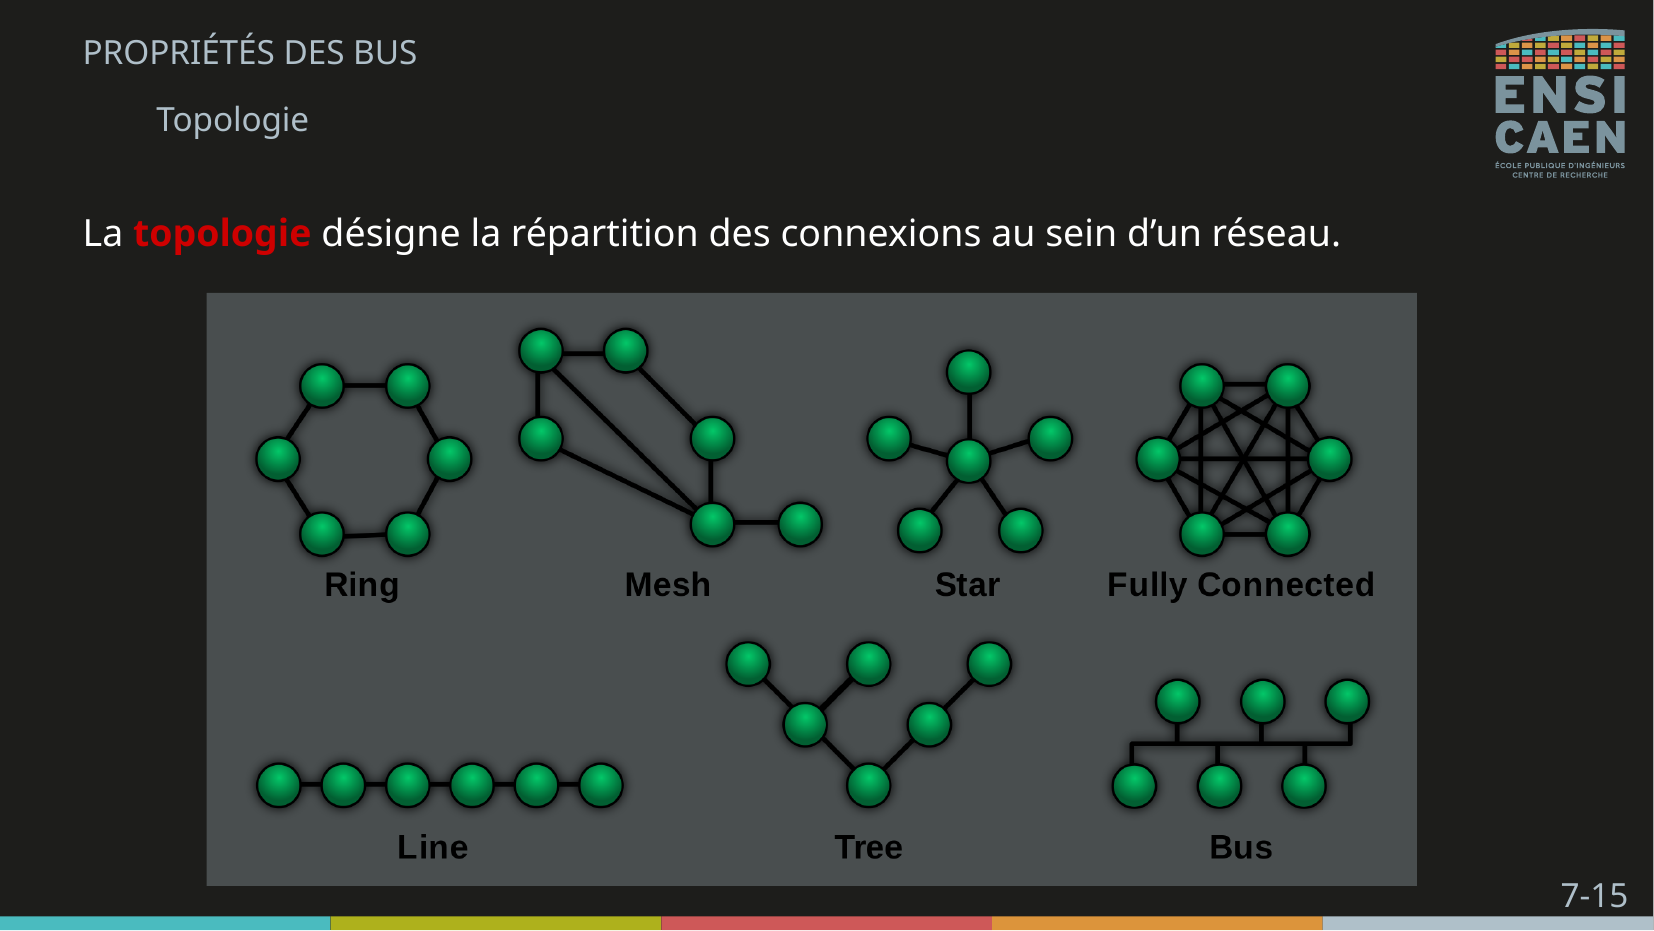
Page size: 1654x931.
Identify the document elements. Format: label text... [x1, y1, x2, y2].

title PROPRIÉTÉS DES BUS Topologie [82, 0, 1467, 148]
picture [206, 292, 1417, 886]
list La topologie désigne la répartition des connexions au sein d’un réseau. [82, 206, 1571, 916]
